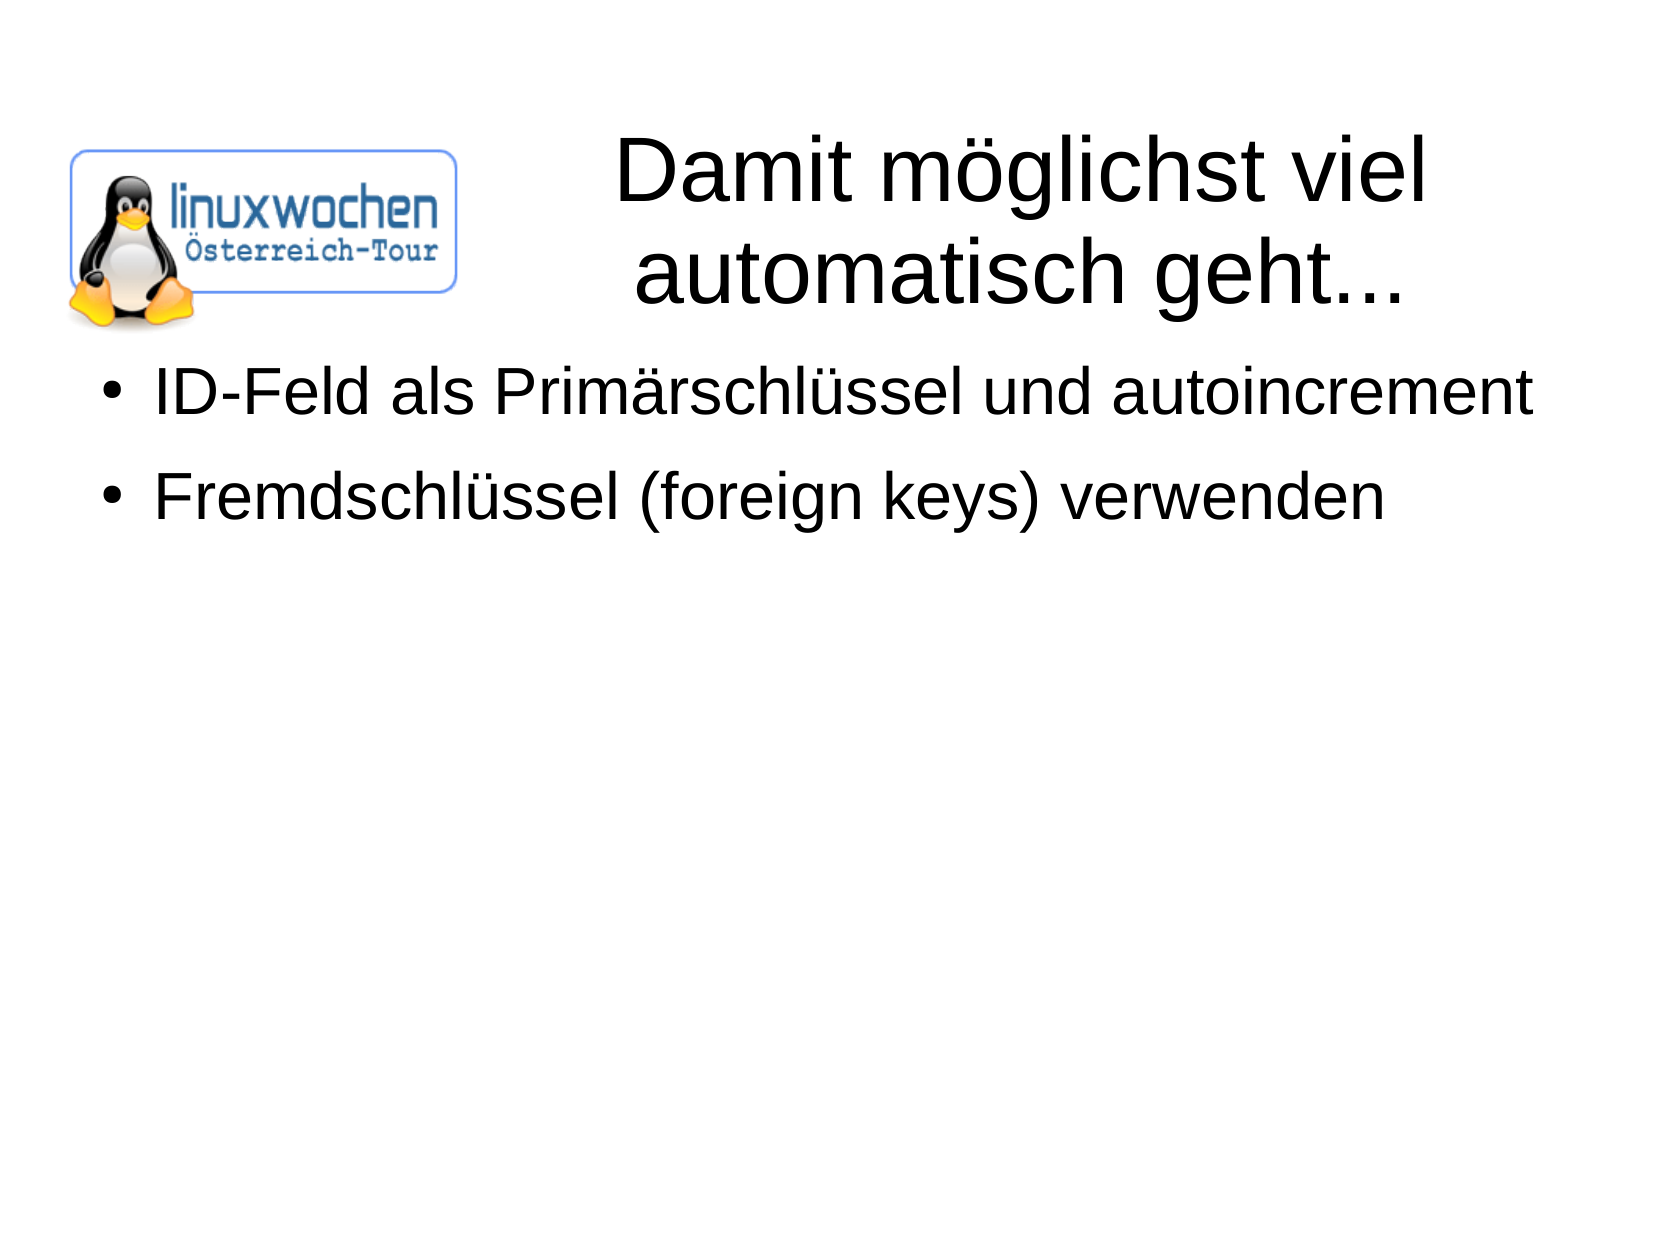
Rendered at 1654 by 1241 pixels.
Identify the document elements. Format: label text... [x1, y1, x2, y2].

list ID-Feld als Primärschlüssel und autoincrement Fremdschlüssel (foreign keys) verwenden [82, 354, 1571, 1111]
picture [37, 129, 472, 338]
title Damit möglichst viel automatisch geht... [484, 118, 1559, 324]
